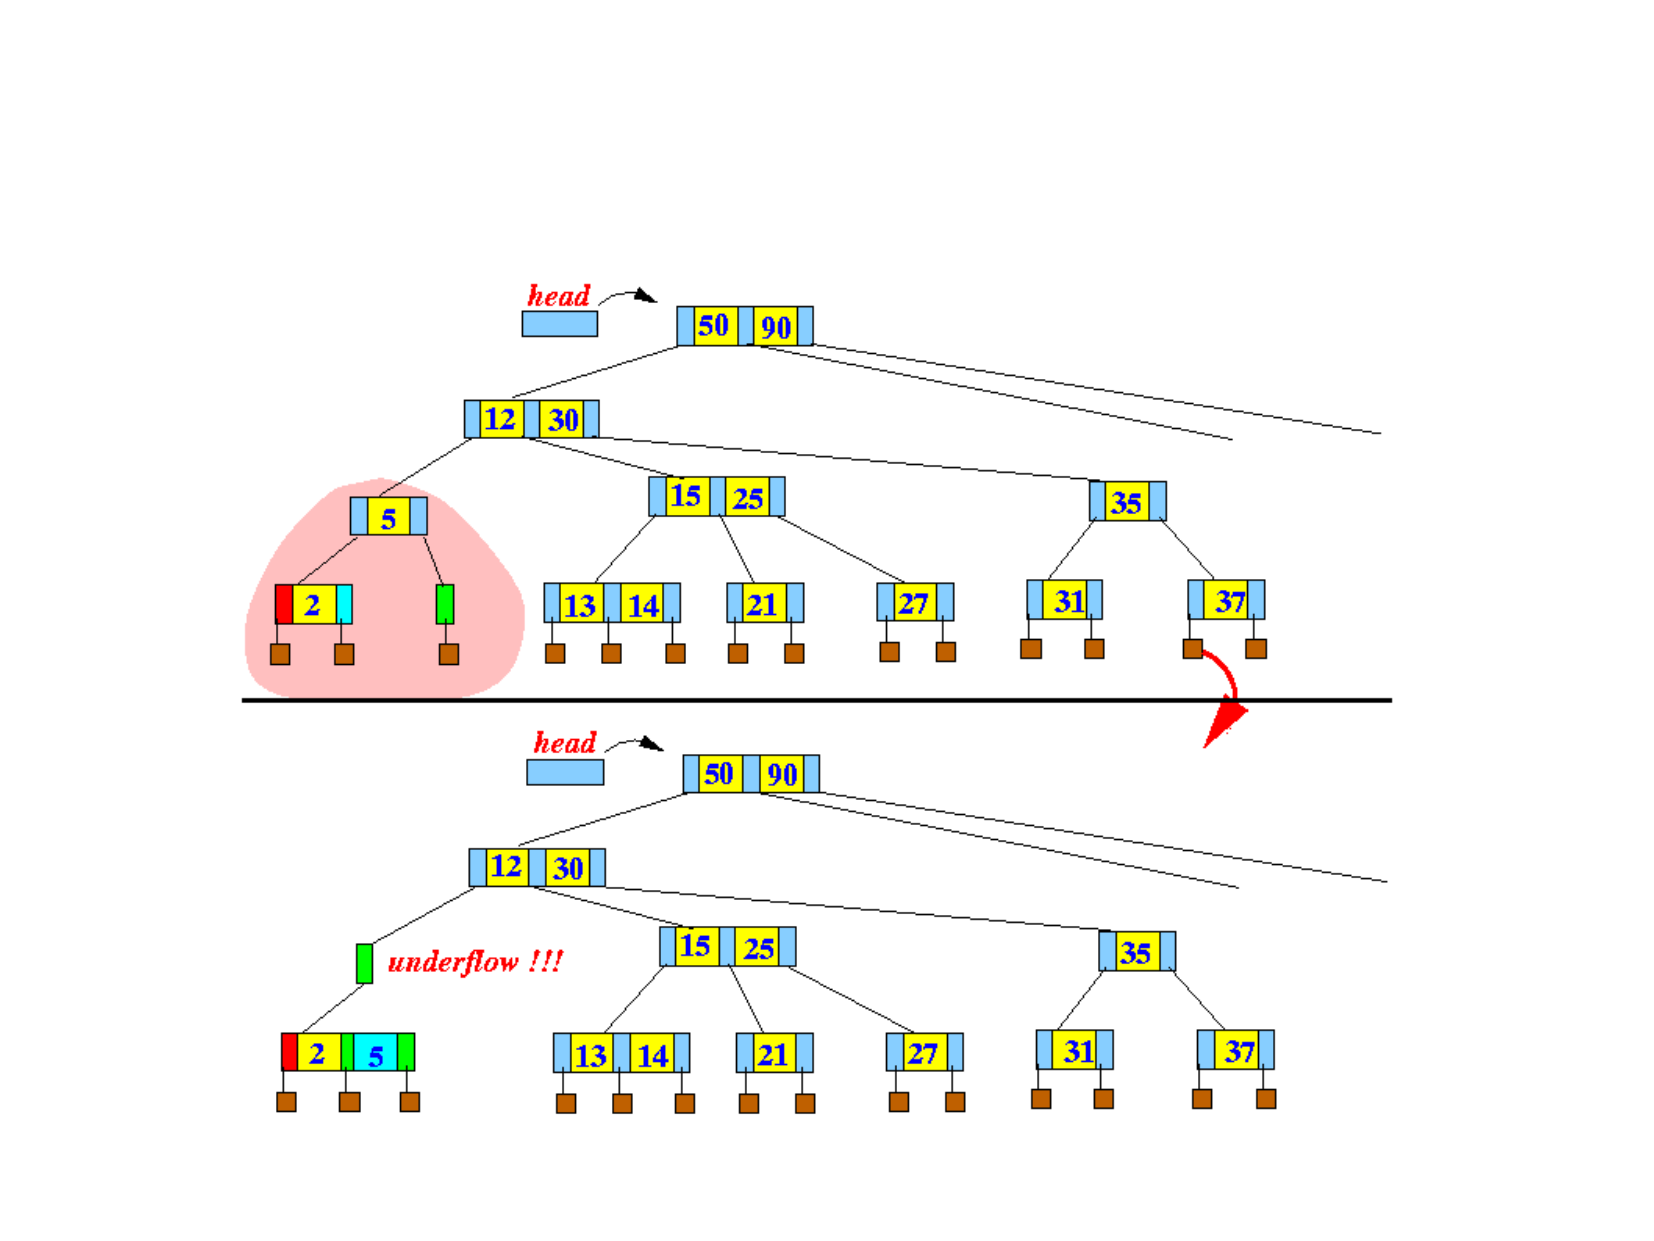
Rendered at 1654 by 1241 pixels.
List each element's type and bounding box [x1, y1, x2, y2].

picture [225, 278, 1408, 1126]
